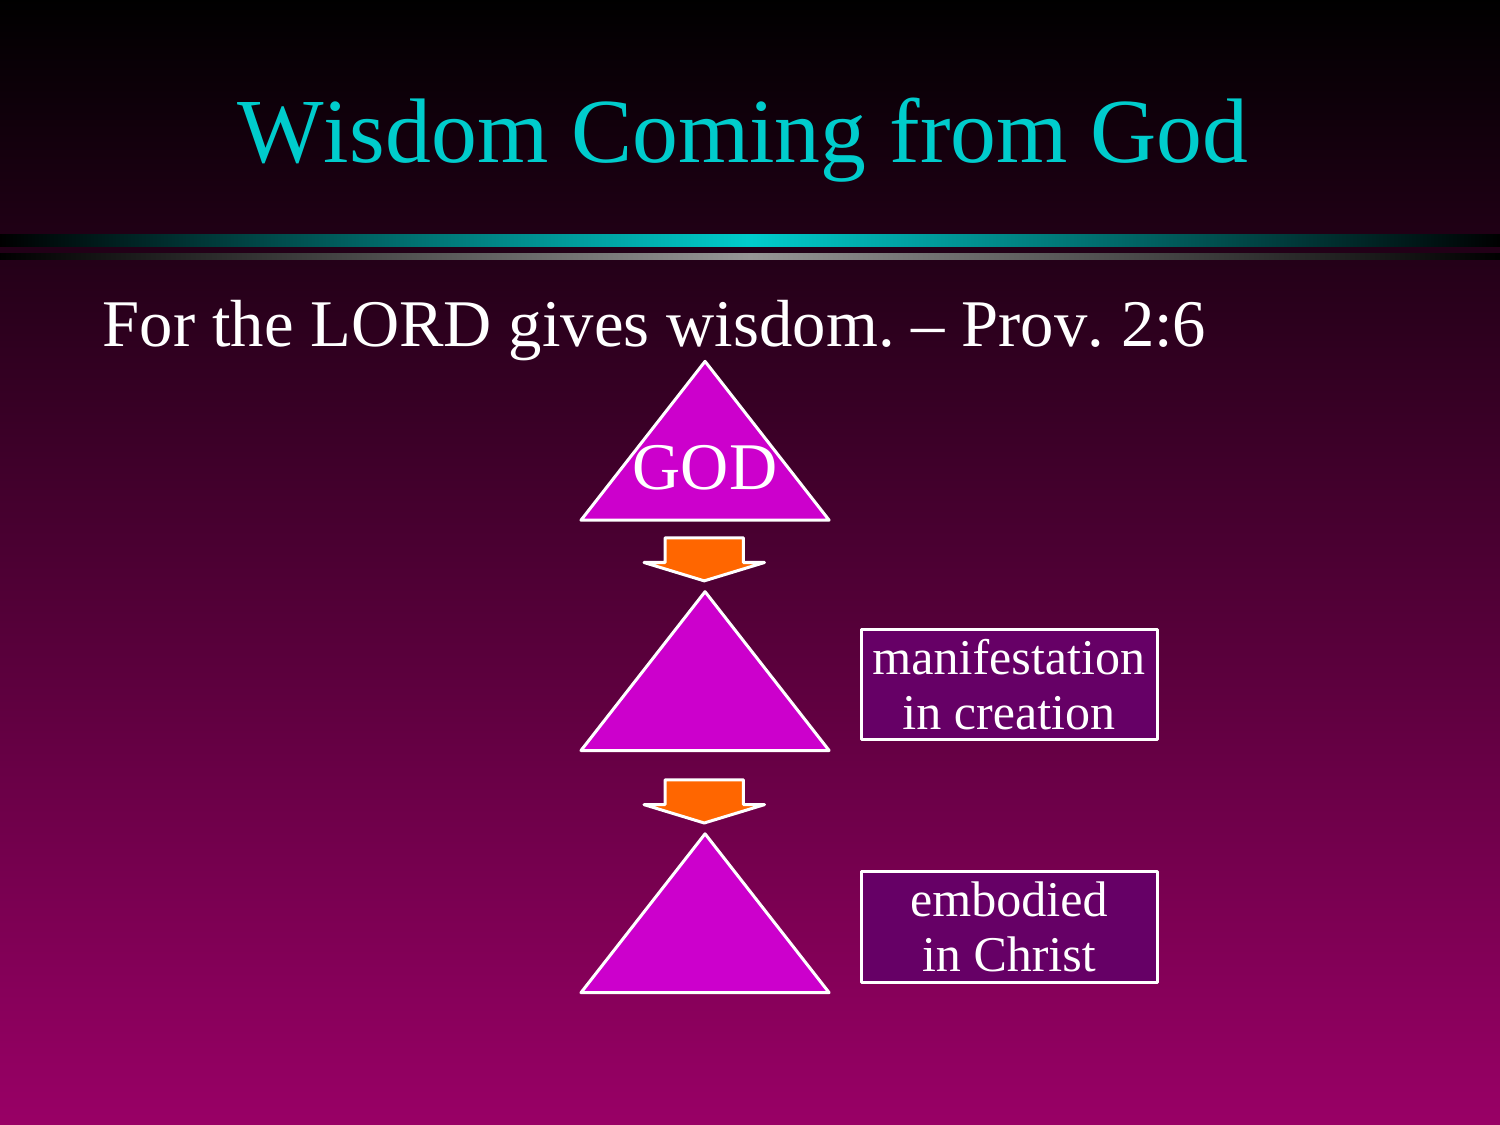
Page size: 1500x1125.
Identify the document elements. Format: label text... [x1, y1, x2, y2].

text_box For the LORD gives wisdom. – Prov. 2:6 [88, 279, 1311, 369]
text_box embodied in Christ [861, 871, 1158, 983]
text_box [643, 537, 765, 581]
text_box [580, 591, 830, 751]
text_box [580, 833, 830, 993]
text_box GOD [580, 369, 830, 521]
text_box [643, 779, 765, 823]
text_box manifestation in creation [861, 629, 1158, 740]
title Wisdom Coming from God [99, 37, 1388, 225]
